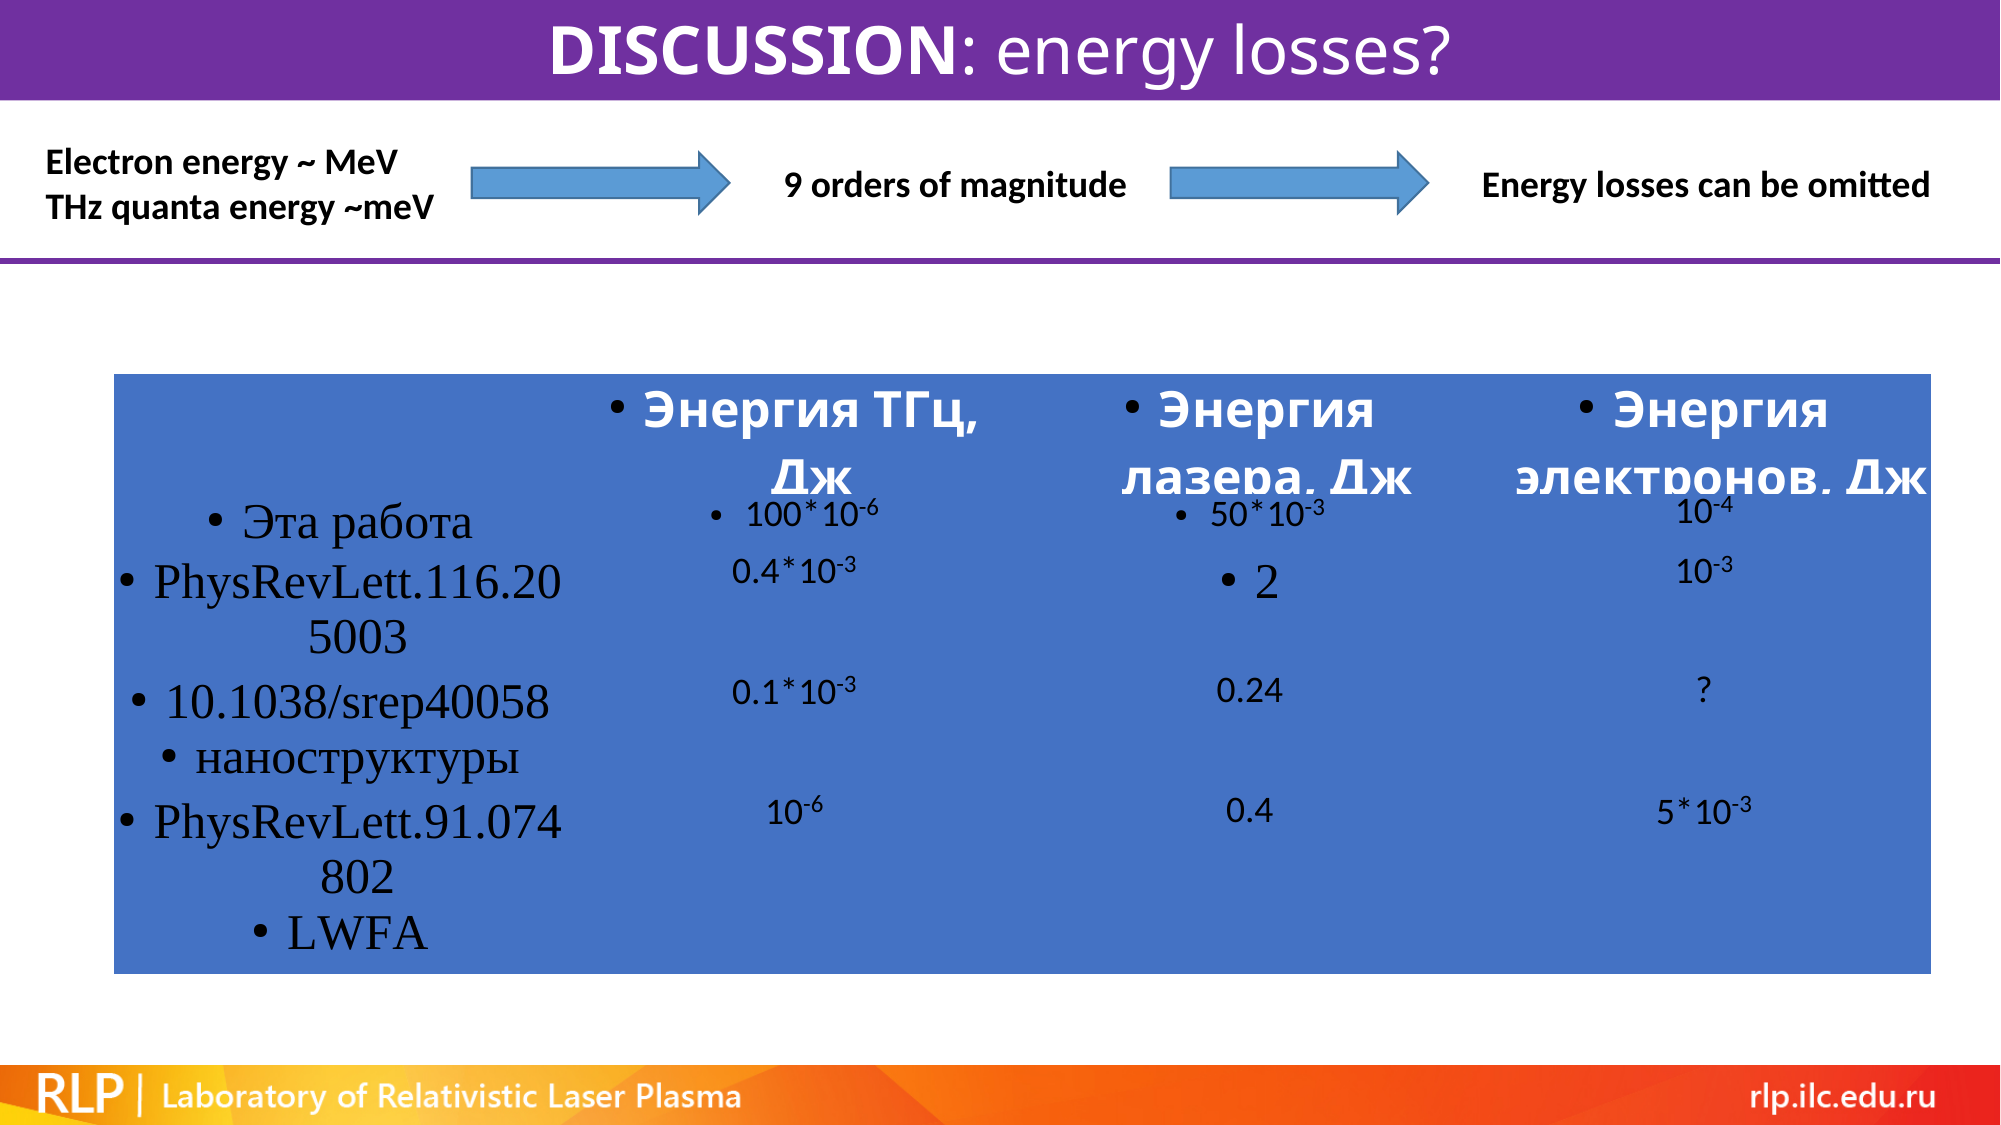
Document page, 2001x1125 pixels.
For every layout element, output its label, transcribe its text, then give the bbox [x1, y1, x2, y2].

table_cell 10.1038/srep40058 наноструктуры [114, 674, 566, 794]
table_cell 0.24 [1023, 674, 1477, 794]
text_box DISCUSSION: energy losses? [0, 0, 2000, 101]
table_header Энергия ТГц, Дж [782, 466, 796, 489]
picture [0, 1065, 2000, 1125]
table_cell PhysRevLett.116.205003 [114, 554, 566, 674]
table_cell Эта работа [114, 494, 566, 554]
text_box [471, 152, 730, 214]
table_header [114, 374, 566, 494]
table_cell 0.4*10-3 [566, 554, 1023, 674]
table_cell 10-6 [566, 794, 1023, 974]
table_header Энергия лазера, Дж [1023, 374, 1477, 494]
table_cell PhysRevLett.91.074802 LWFA [114, 794, 566, 974]
table_cell 10-4 [1477, 494, 1931, 554]
table_cell 0.1*10-3 [566, 674, 1023, 794]
table_cell 10-3 [1477, 554, 1931, 674]
text_box [1170, 152, 1429, 214]
table_cell 50*10-3 [1023, 494, 1477, 554]
table_cell 5*10-3 [1477, 794, 1931, 974]
table_cell 2 [1023, 554, 1477, 674]
table_cell ? [1477, 674, 1931, 794]
text_box 9 orders of magnitude [768, 152, 1146, 214]
table_cell 100*10-6 [566, 494, 1023, 554]
table_header Энергия электронов, Дж [1477, 374, 1931, 494]
table_cell 0.4 [1023, 794, 1477, 974]
text_box Energy losses can be omitted [1466, 152, 1950, 214]
text_box Electron energy ~ MeV THz quanta energy ~meV [30, 129, 510, 236]
table_header Энергия ТГц, Дж [566, 374, 1023, 494]
